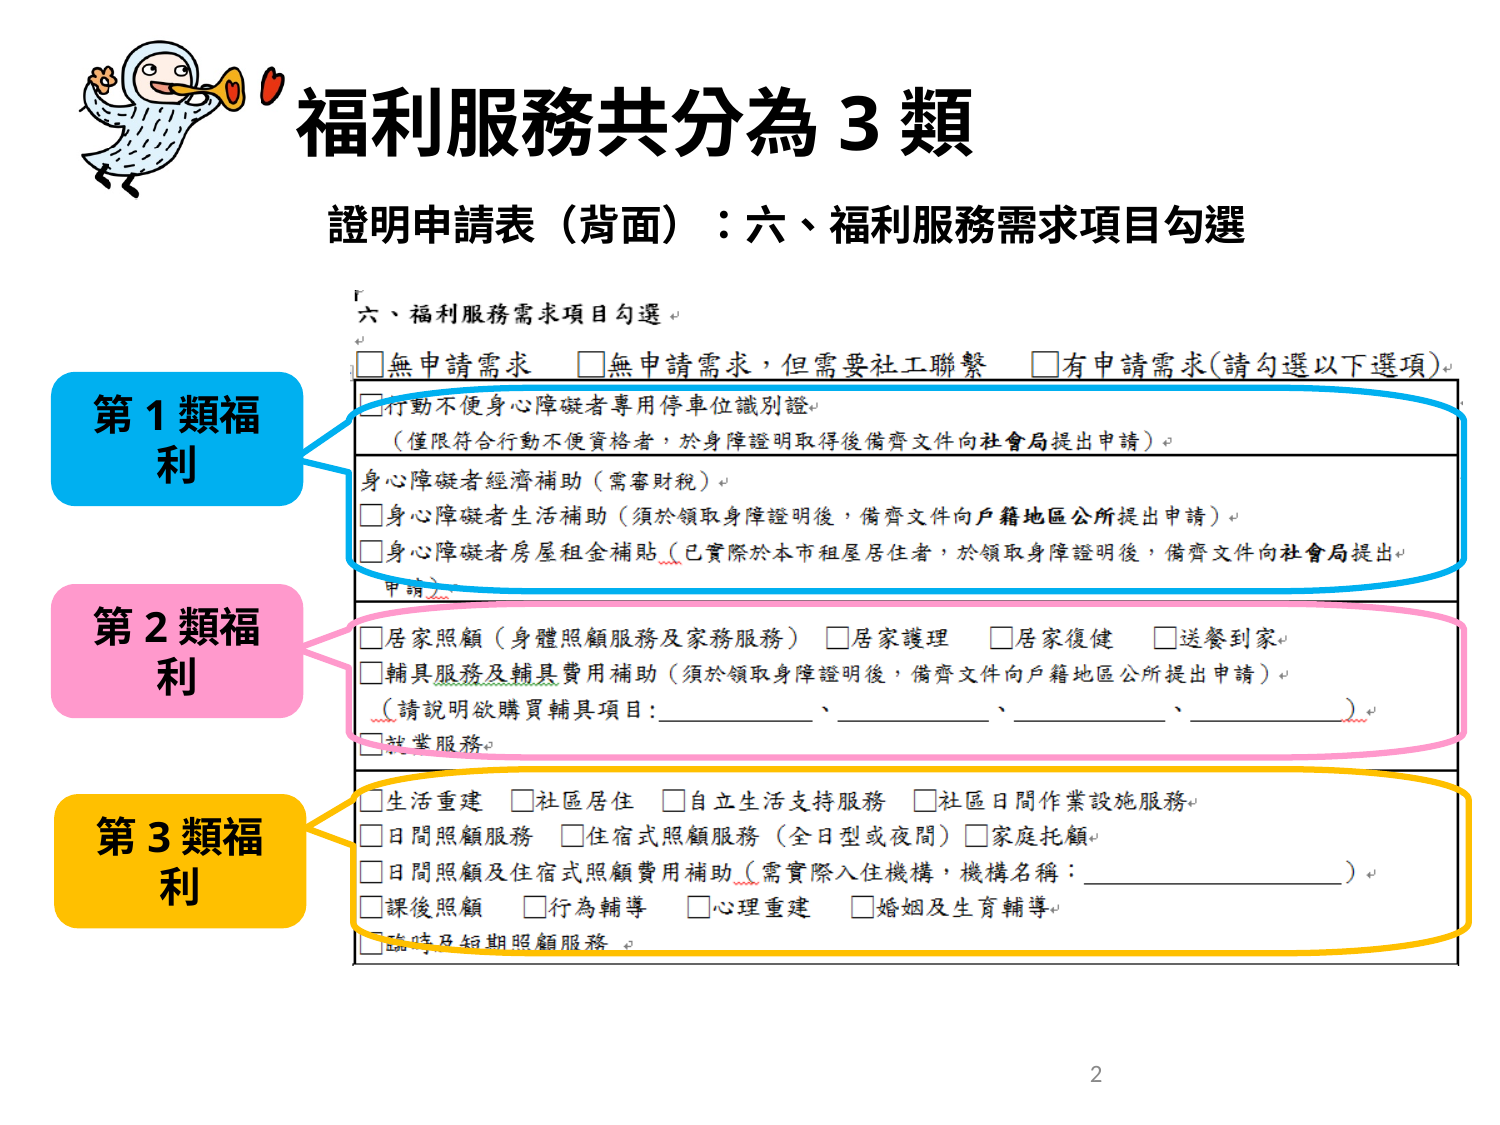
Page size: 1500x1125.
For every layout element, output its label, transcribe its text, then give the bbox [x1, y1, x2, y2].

list 證明申請表（背面）：六、福利服務需求項目勾選 [312, 191, 1307, 275]
text_box 第3類福利 [56, 796, 305, 927]
text_box 第1類福利 [53, 373, 302, 504]
picture [350, 568, 1463, 621]
picture [350, 290, 1463, 411]
text_box 2 [1074, 1042, 1426, 1103]
picture [350, 773, 1463, 950]
picture [350, 392, 1460, 587]
picture [350, 607, 1460, 754]
picture [350, 927, 1463, 966]
picture [76, 35, 290, 200]
picture [350, 740, 1463, 796]
title 福利服務共分為3類 [280, 26, 1424, 215]
text_box 第2類福利 [53, 586, 302, 717]
